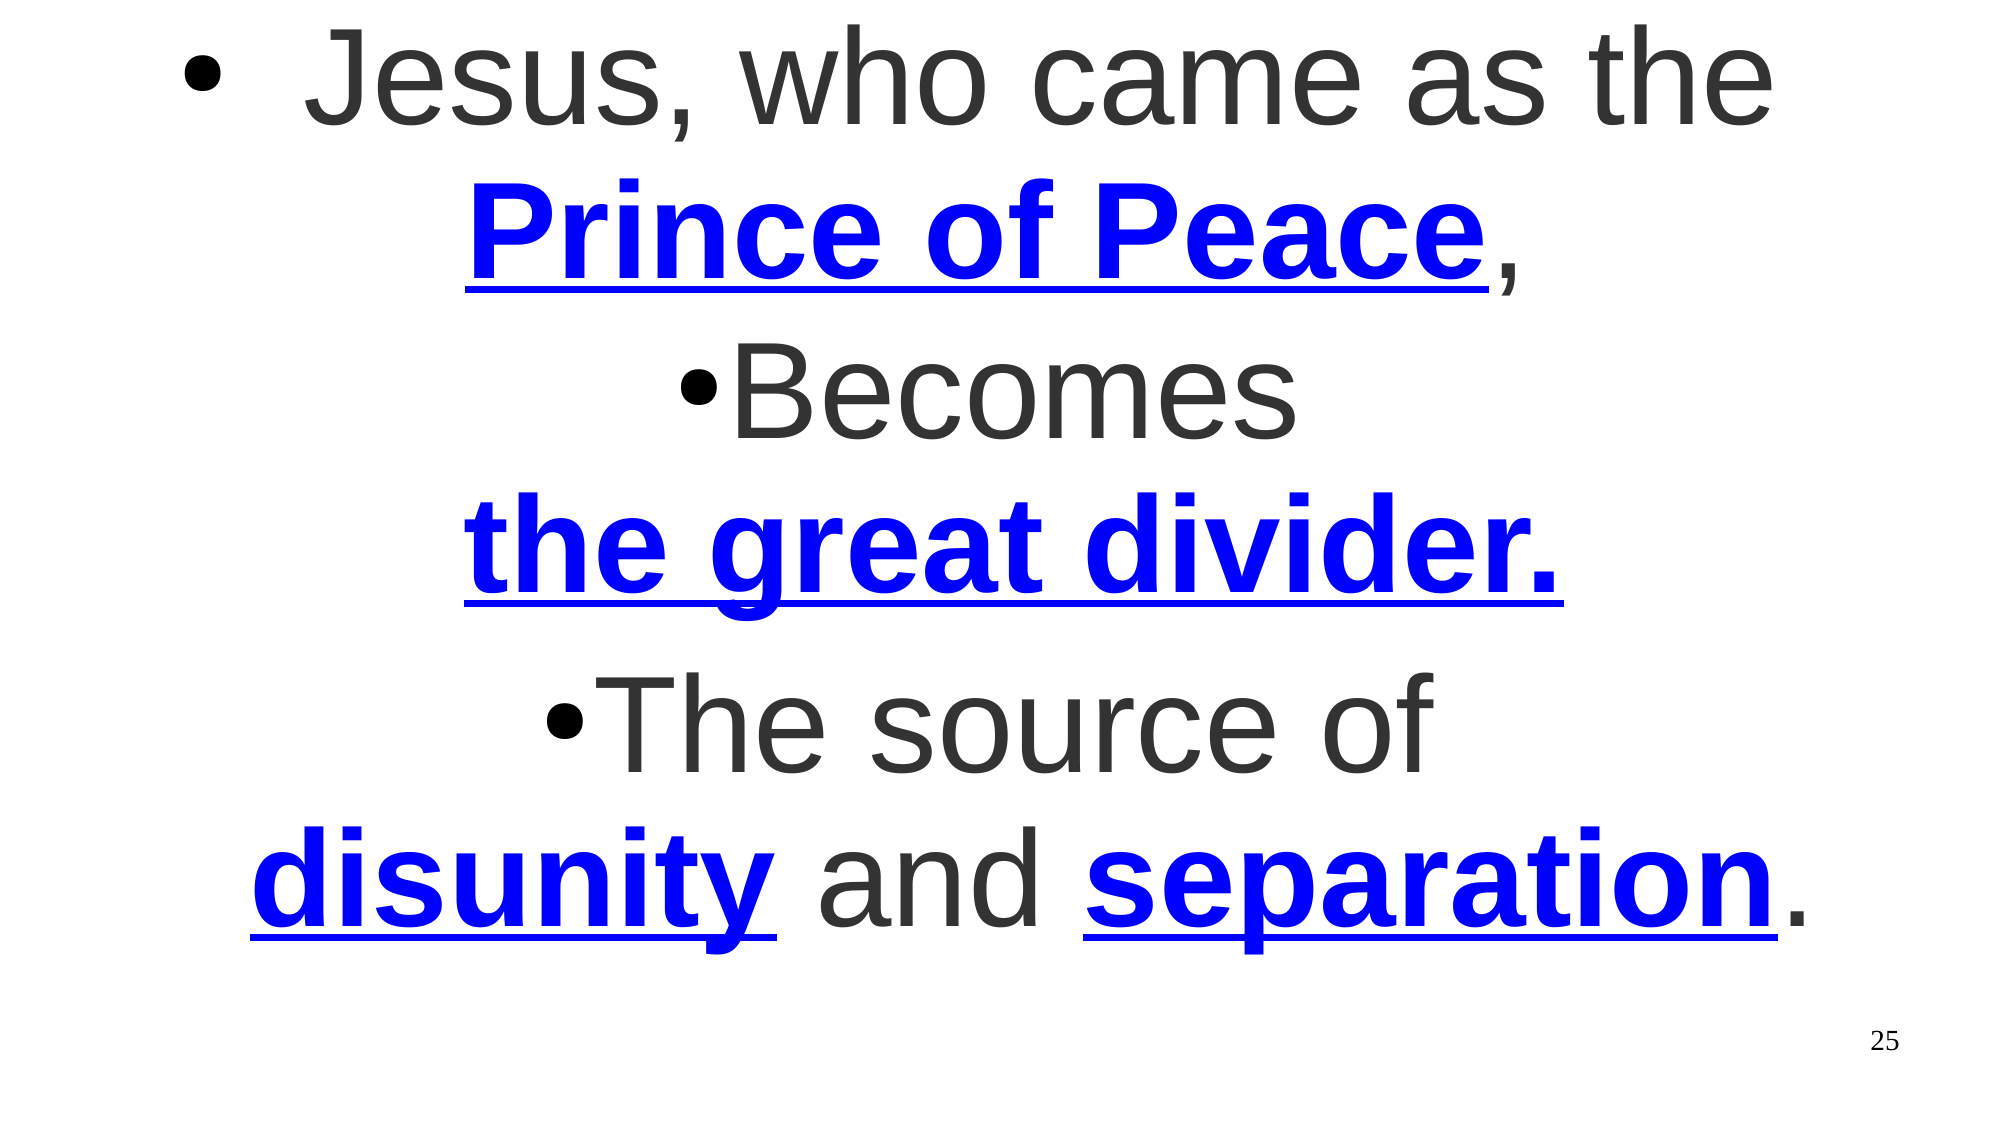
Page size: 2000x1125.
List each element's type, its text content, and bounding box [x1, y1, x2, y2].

list Jesus, who came as the Prince of Peace, Becomes the great divider. The source of disunity and separation. [0, 0, 1996, 1123]
